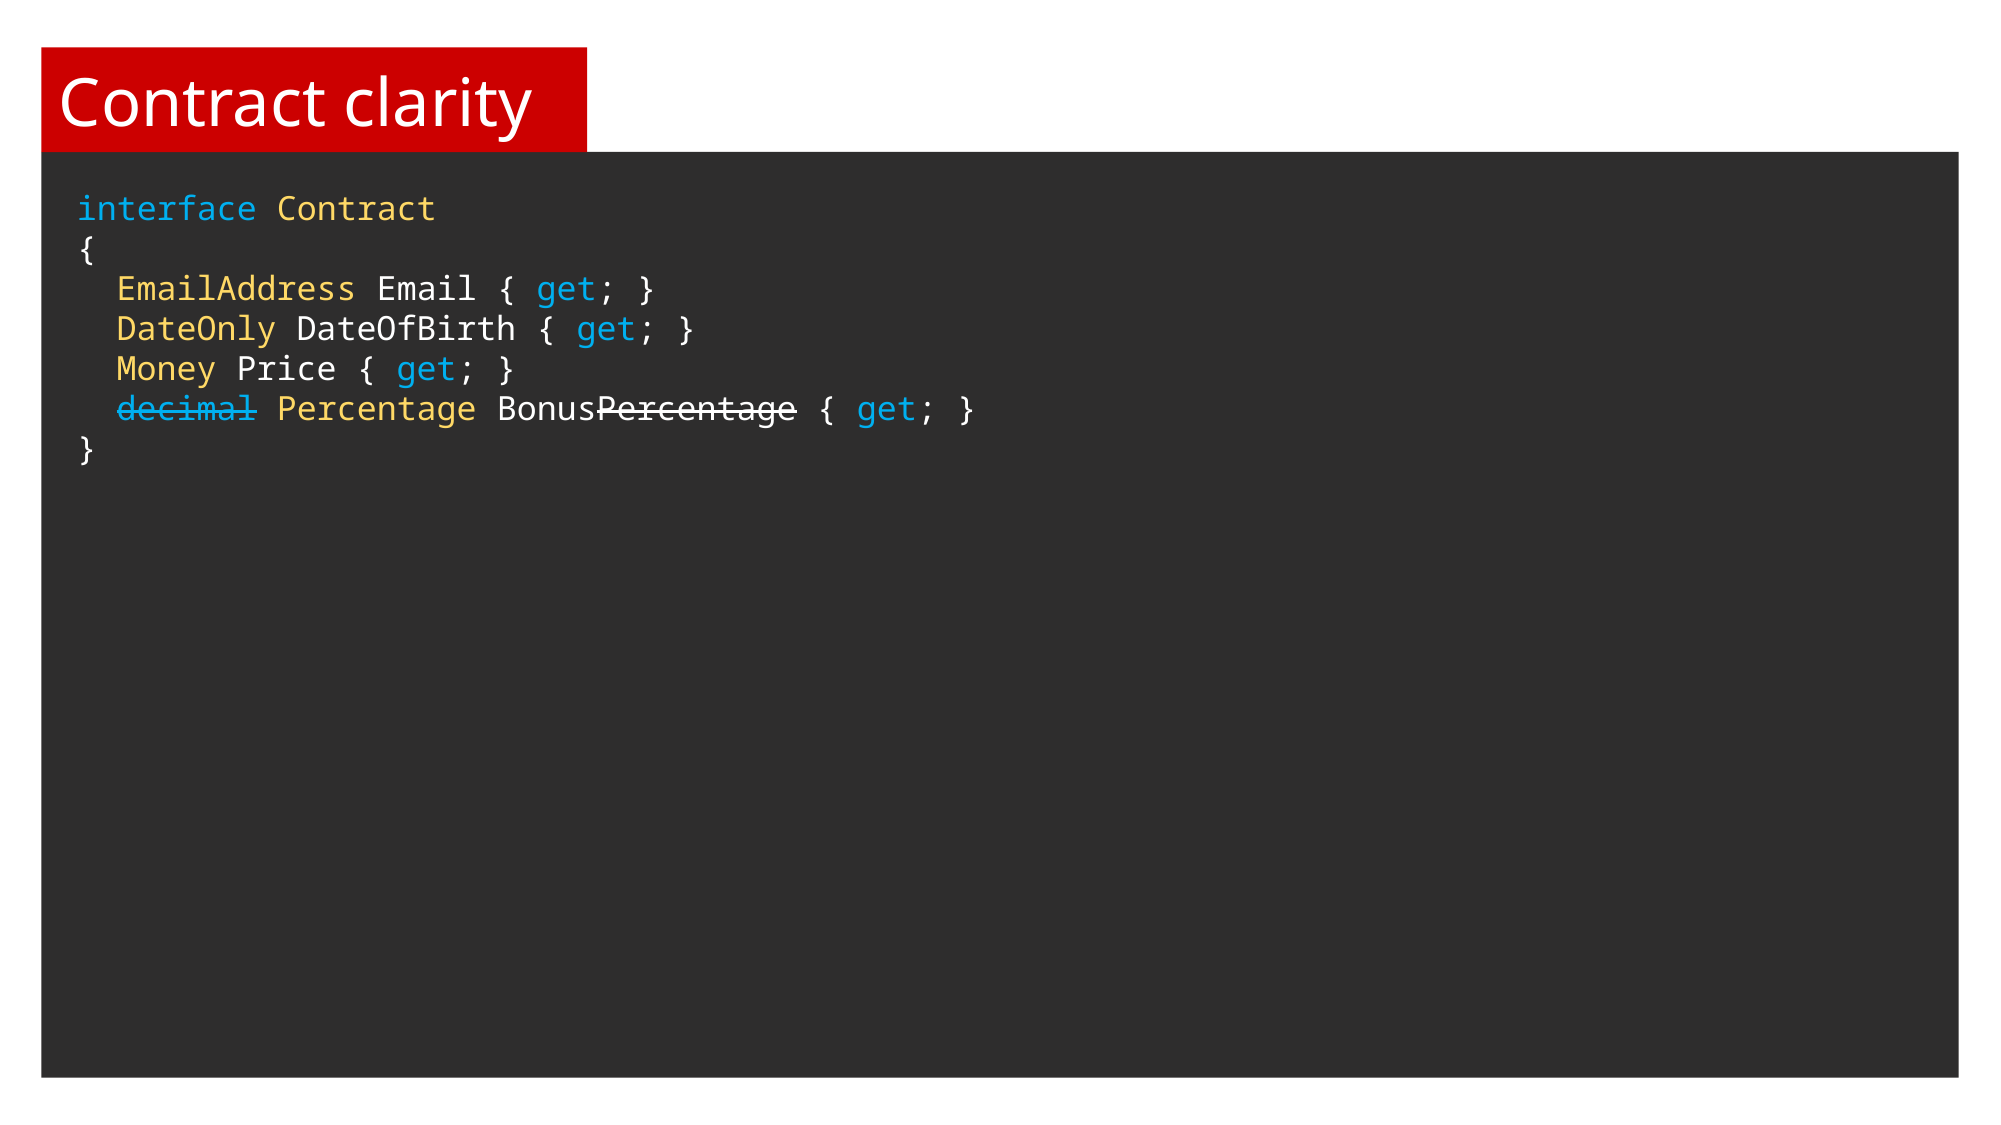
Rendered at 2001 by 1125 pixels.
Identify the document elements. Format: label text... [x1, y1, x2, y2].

text_box [41, 152, 1959, 1078]
text_box Contract clarity [41, 47, 588, 153]
text_box interface Contract { EmailAddress Email { get; } DateOnly DateOfBirth { get; } Money Price { get; } decimal Percentage BonusPercentage { get; } } [41, 152, 1582, 558]
